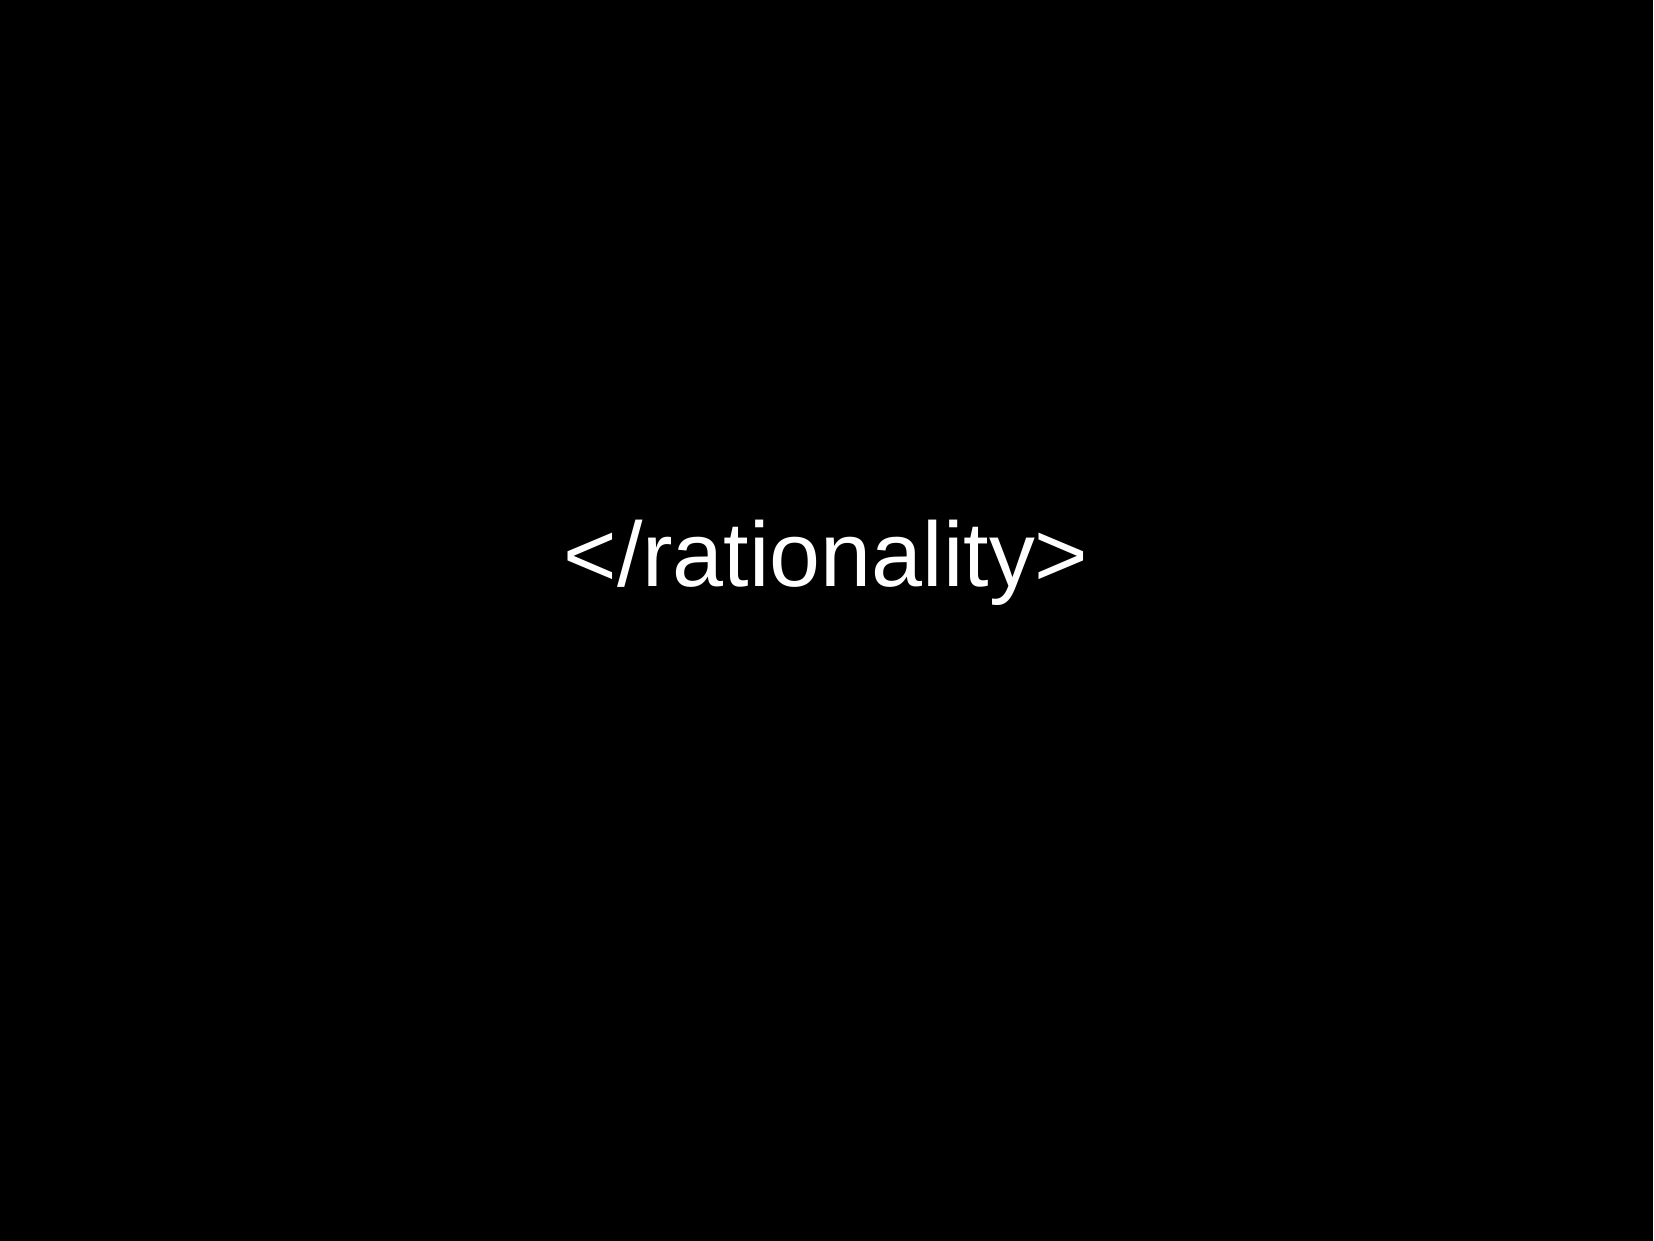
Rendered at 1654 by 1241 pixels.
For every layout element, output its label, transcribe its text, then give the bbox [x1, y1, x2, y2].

title </rationality> [82, 451, 1571, 659]
